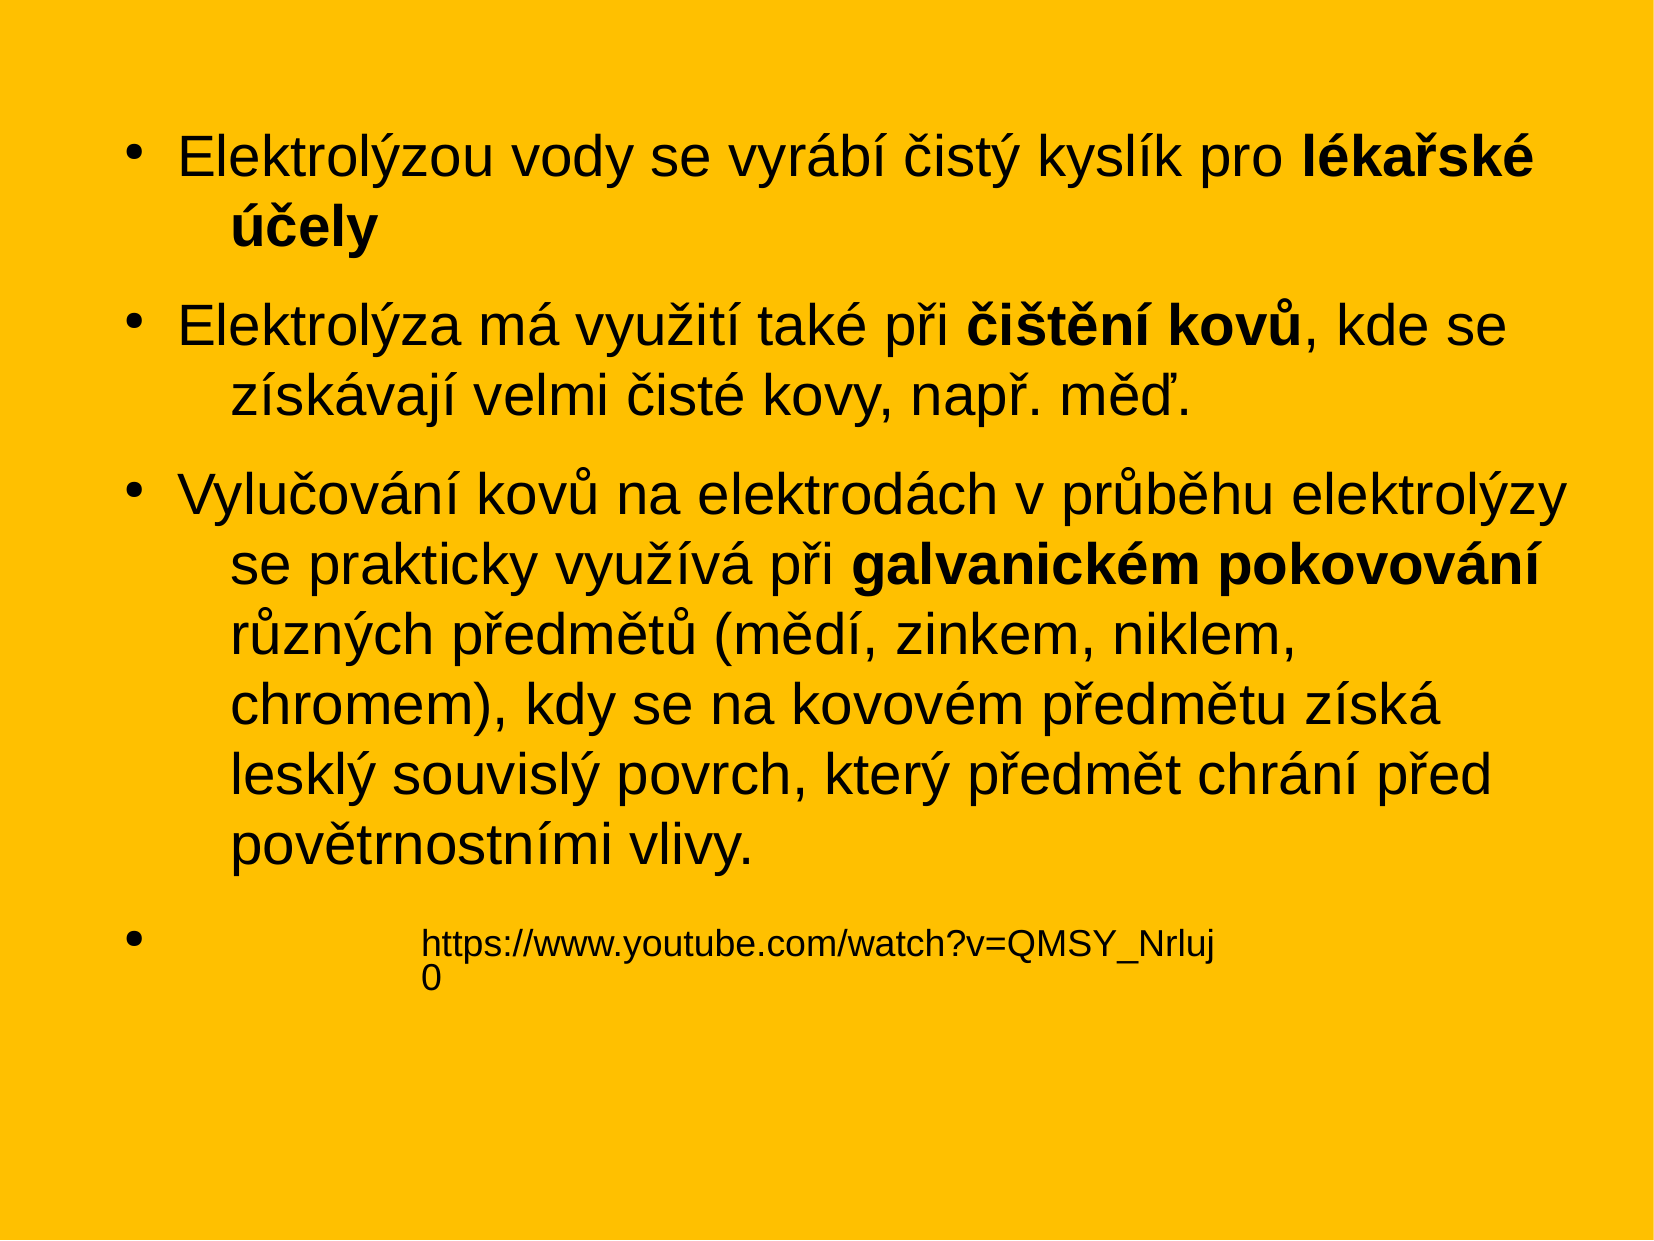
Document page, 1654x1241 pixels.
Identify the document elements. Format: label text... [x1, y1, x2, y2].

text_box https://www.youtube.com/watch?v=QMSY_Nrluj0 [406, 915, 1248, 1015]
list Elektrolýzou vody se vyrábí čistý kyslík pro lékařské účely Elektrolýza má využití také při čištění kovů, kde se získávají velmi čisté kovy, např. měď. Vylučování kovů na elektrodách v průběhu elektrolýzy se prakticky využívá při galvanickém pokovování různých předmětů (mědí, zinkem, niklem, chromem), kdy se na kovovém předmětu získá lesklý souvislý povrch, který předmět chrání před povětrnostními vlivy. [88, 118, 1577, 1211]
